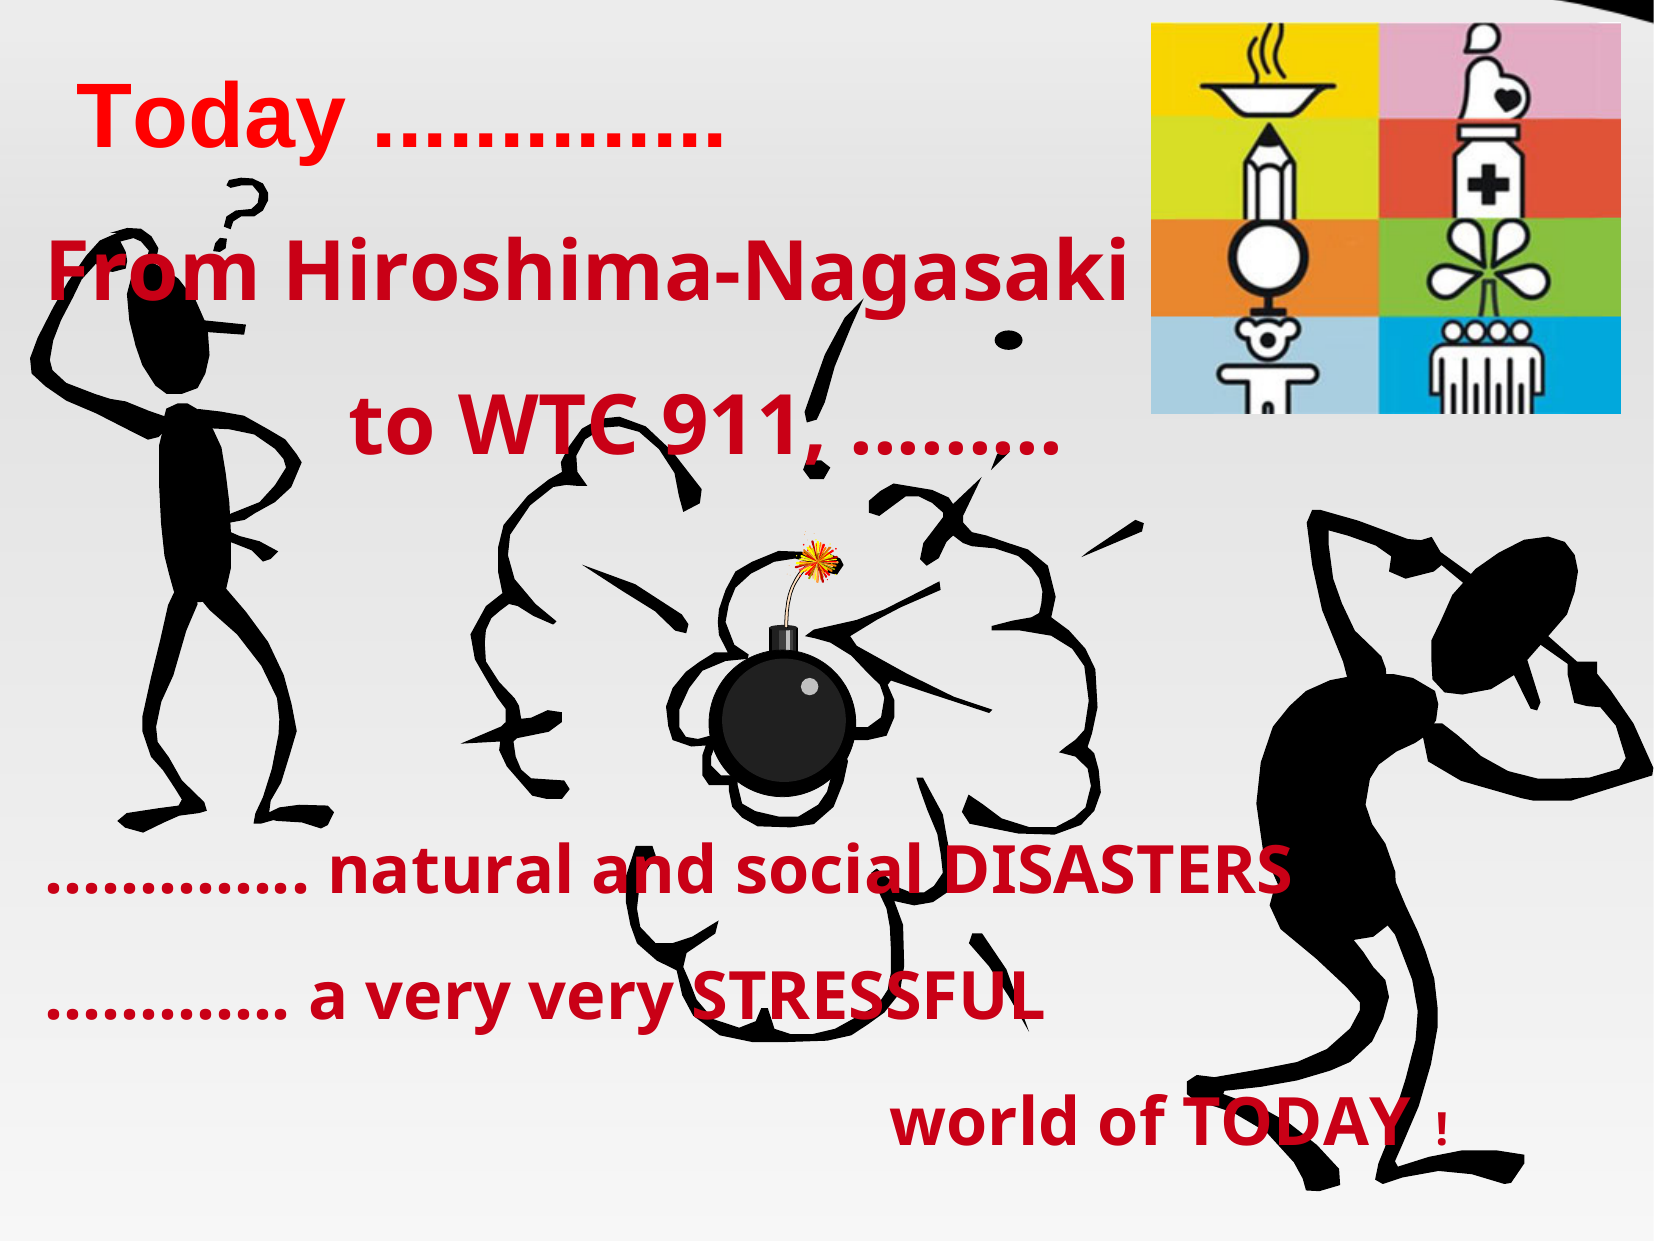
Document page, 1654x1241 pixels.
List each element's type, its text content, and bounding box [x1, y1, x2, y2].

title Today .............. [76, 7, 886, 177]
list From Hiroshima-Nagasaki to WTC 911, ......... .............. natural and social DISASTERS ............. a very very STRESSFUL world of TODAY ! [29, 177, 1654, 1236]
picture [0, 0, 1654, 1241]
